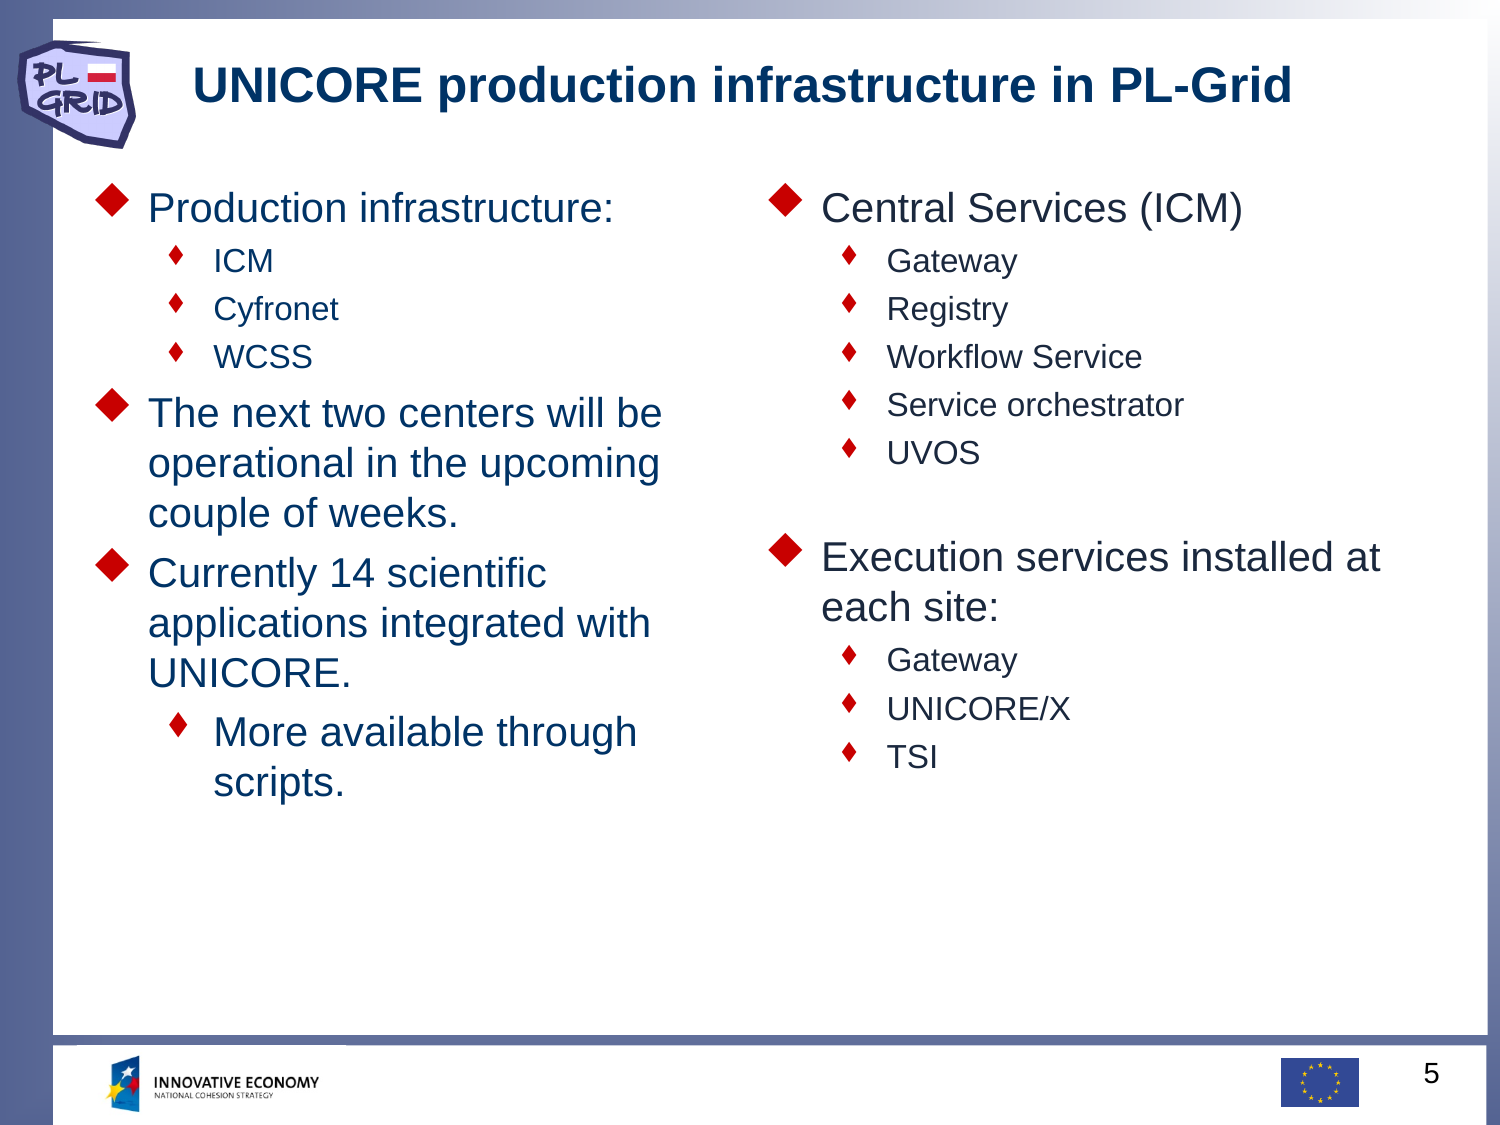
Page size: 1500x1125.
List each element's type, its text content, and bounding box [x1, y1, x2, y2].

title UNICORE production infrastructure in PL-Grid [75, 45, 1426, 233]
picture [0, 0, 1500, 1125]
text_box <numer> [1104, 1046, 1455, 1125]
list Central Services (ICM) Gateway Registry Workflow Service Service orchestrator UVOS Execution services installed at each site: Gateway UNICORE/X TSI [750, 172, 1413, 916]
list Production infrastructure: ICM Cyfronet WCSS The next two centers will be operational in the upcoming couple of weeks. Currently 14 scientific applications integrated with UNICORE. More available through scripts. [76, 172, 740, 916]
